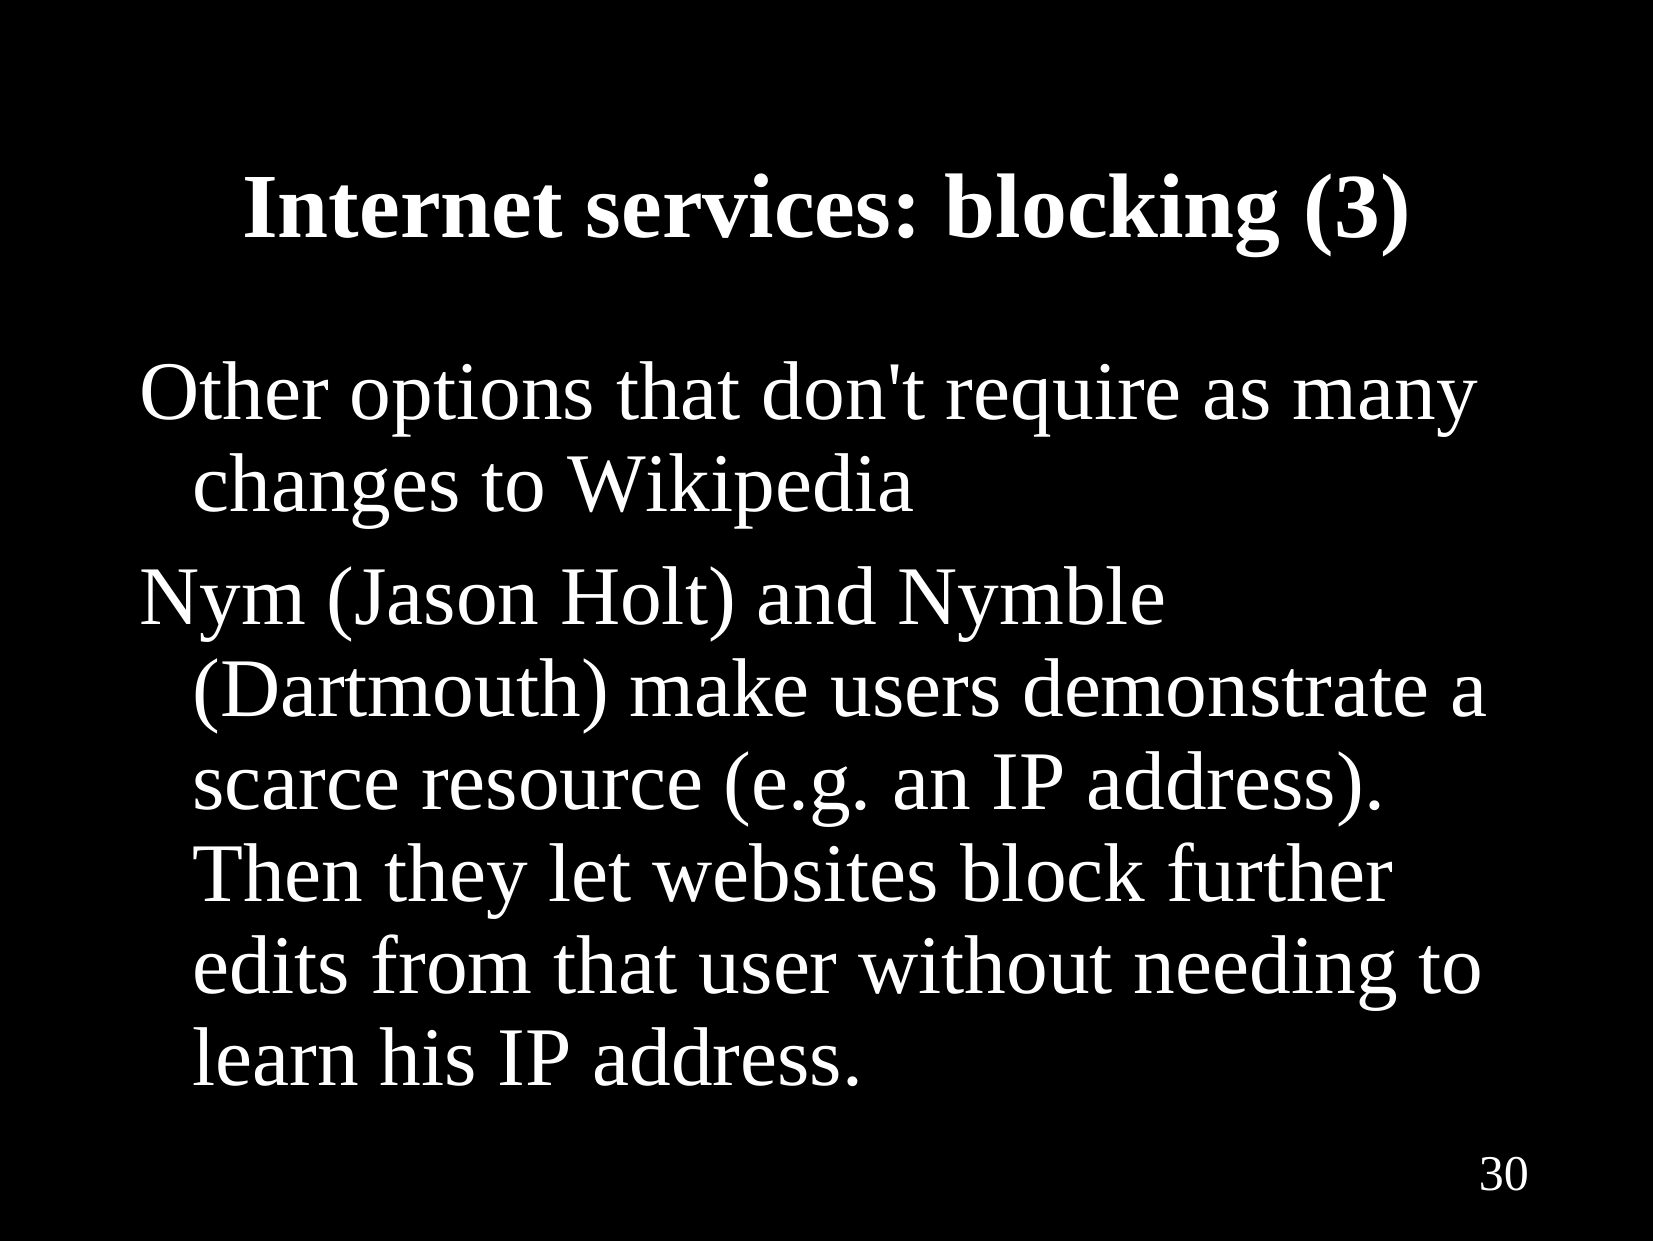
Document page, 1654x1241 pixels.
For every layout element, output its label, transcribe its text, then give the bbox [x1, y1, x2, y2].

list Other options that don't require as many changes to Wikipedia Nym (Jason Holt) and Nymble (Dartmouth) make users demonstrate a scarce resource (e.g. an IP address). Then they let websites block further edits from that user without needing to learn his IP address. [121, 344, 1534, 1127]
title Internet services: blocking (3) [121, 103, 1534, 311]
